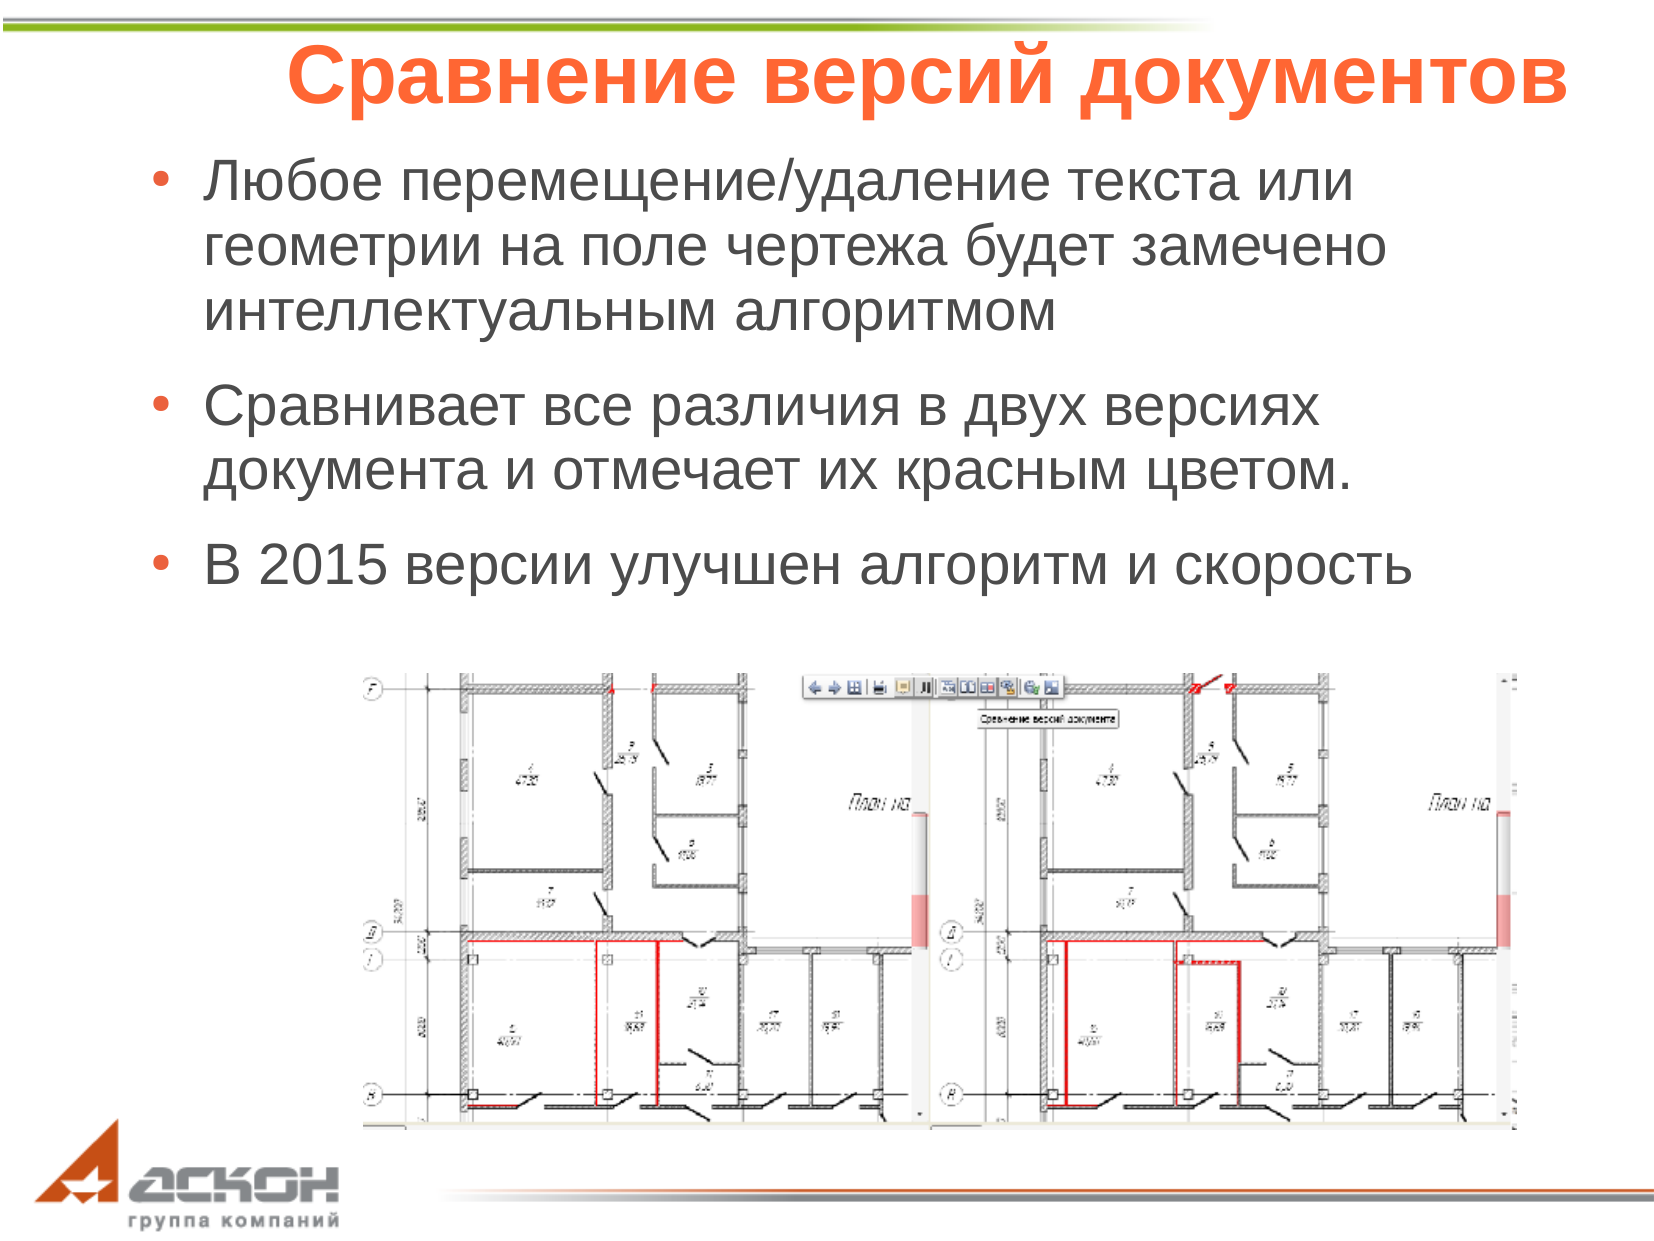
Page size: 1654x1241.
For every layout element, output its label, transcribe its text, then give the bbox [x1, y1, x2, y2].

title Сравнение версий документов [82, 25, 1571, 125]
picture [3, 0, 1654, 1241]
list Любое перемещение/удаление текста или геометрии на поле чертежа будет замечено интеллектуальным алгоритмом Сравнивает все различия в двух версиях документа и отмечает их красным цветом. В 2015 версии улучшен алгоритм и скорость [132, 147, 1622, 798]
